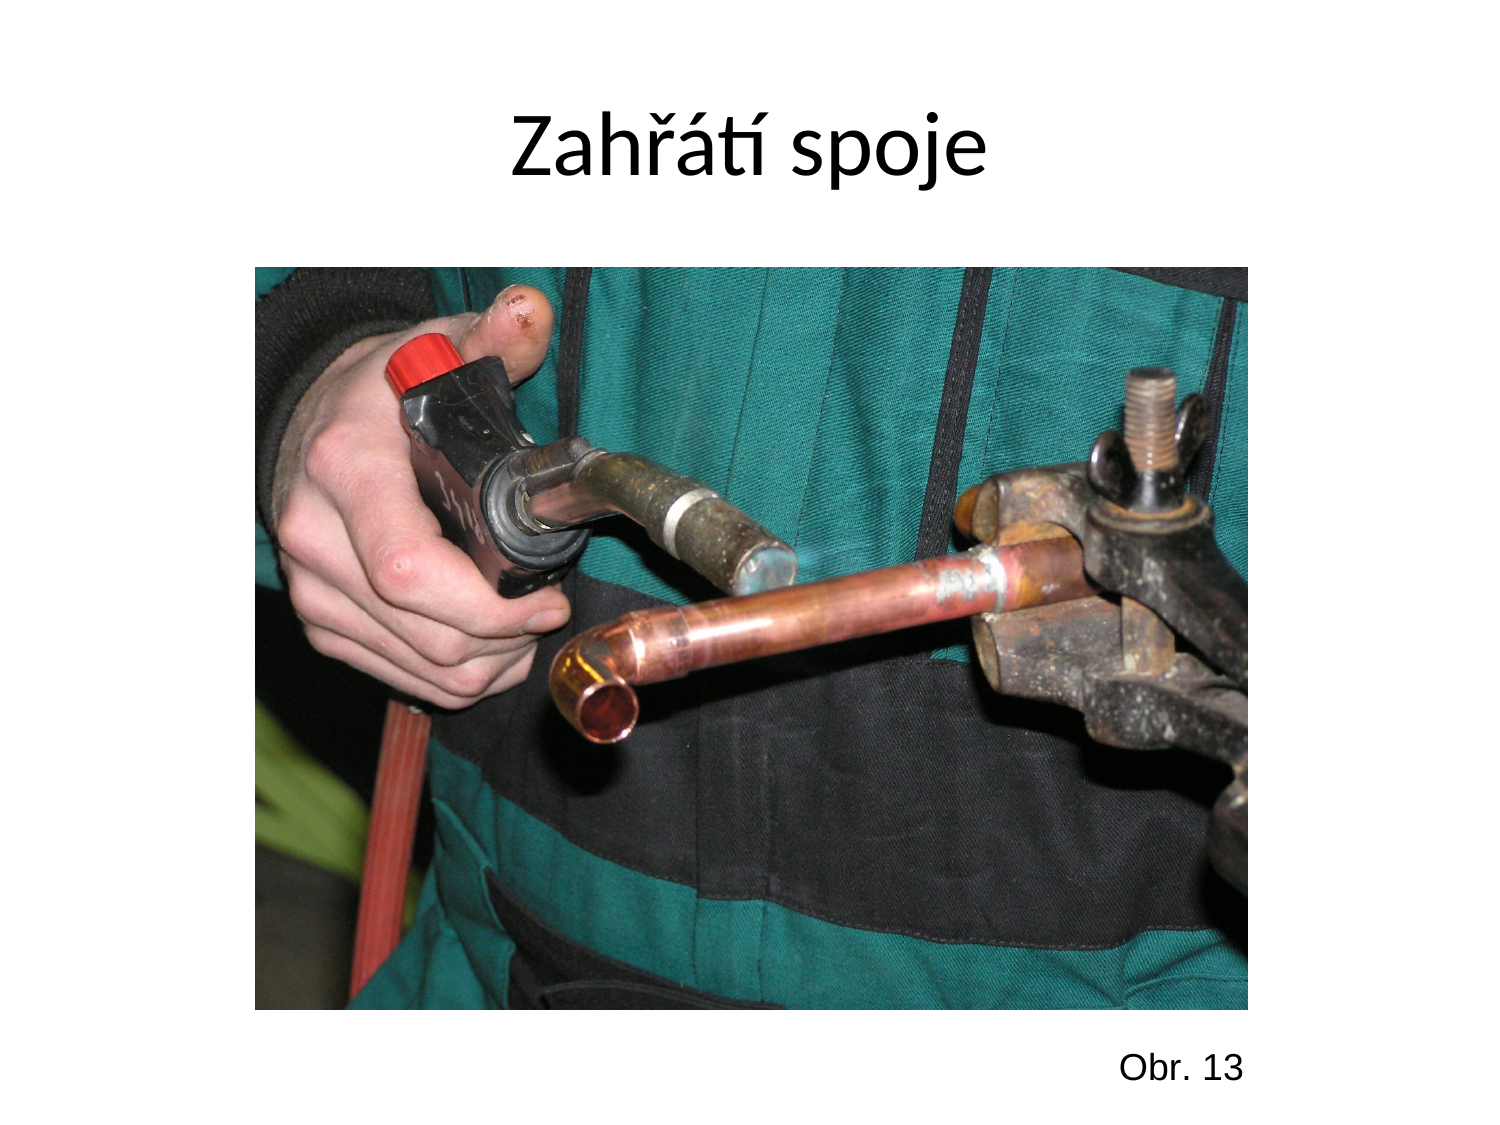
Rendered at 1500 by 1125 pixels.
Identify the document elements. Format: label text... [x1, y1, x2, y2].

title Zahřátí spoje [75, 45, 1426, 233]
text_box [255, 267, 1248, 1010]
text_box Obr. 13 [1104, 1034, 1259, 1096]
